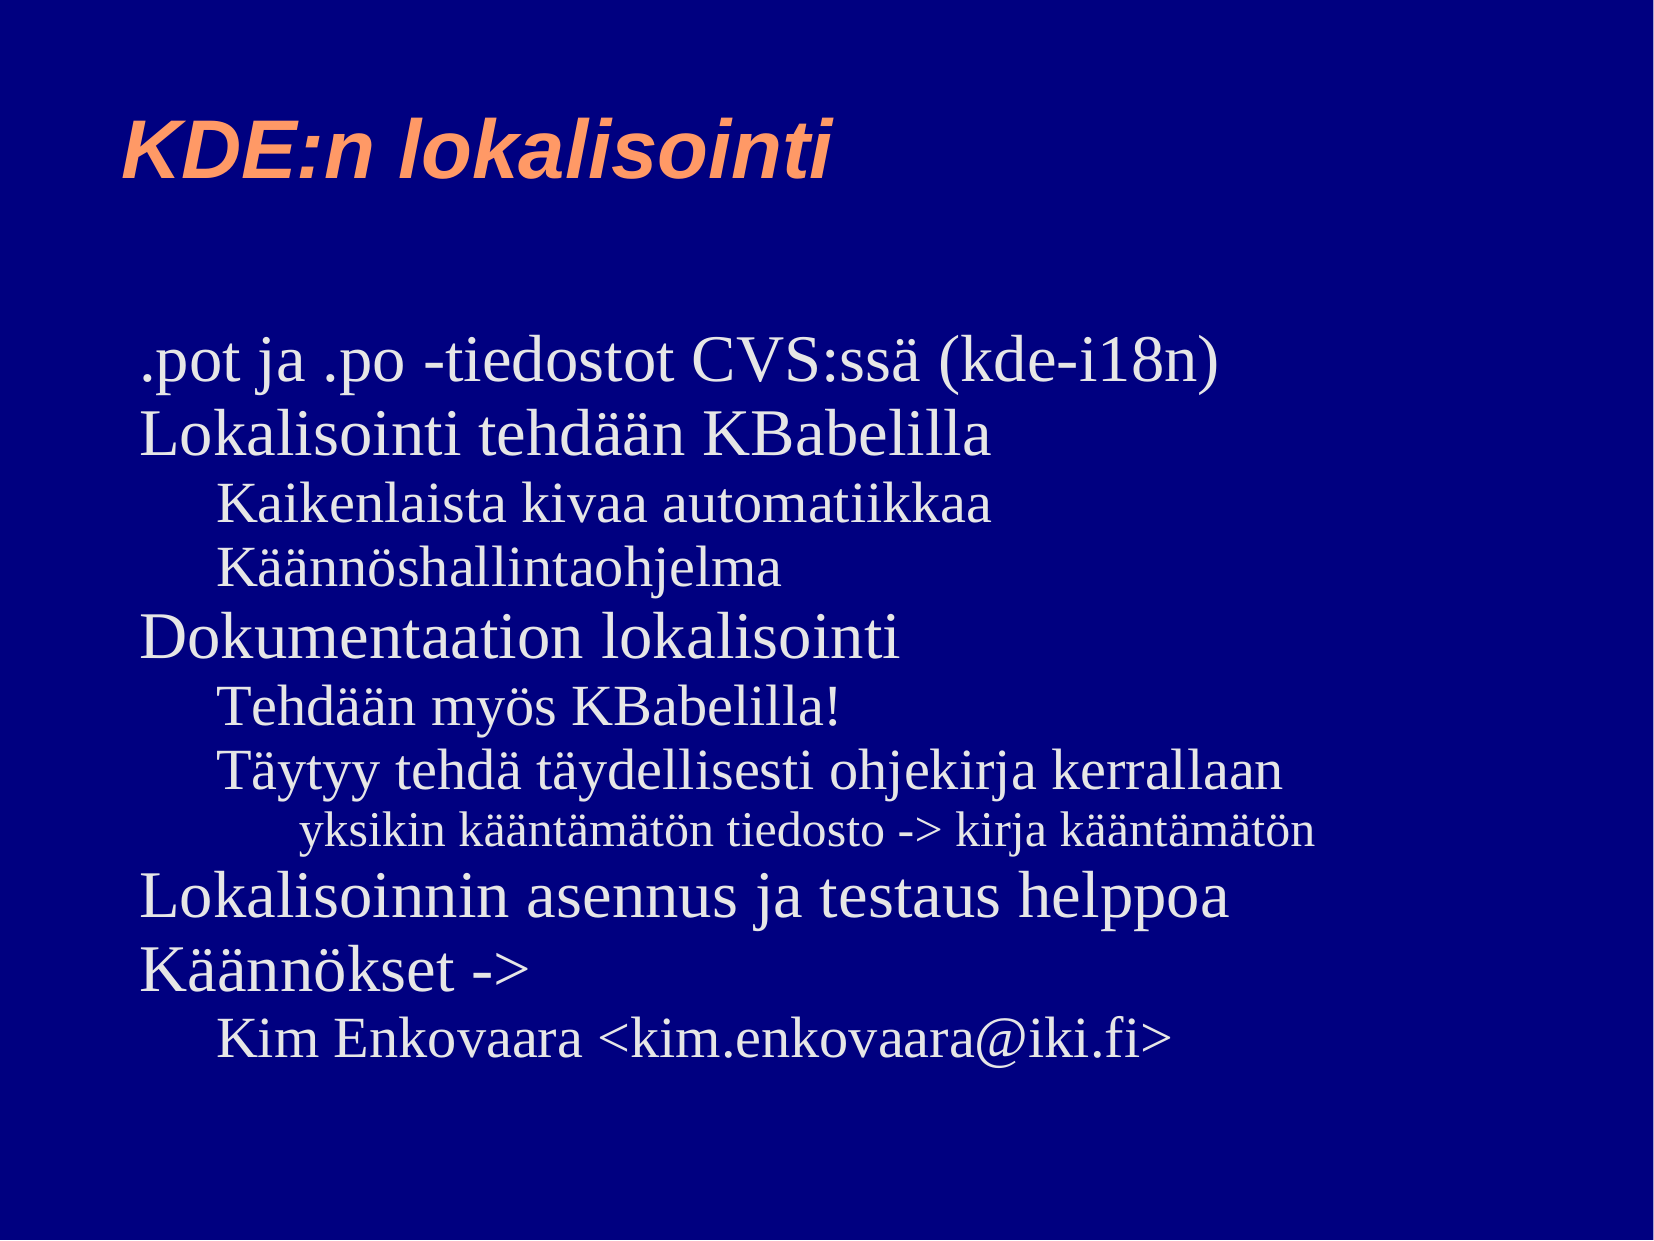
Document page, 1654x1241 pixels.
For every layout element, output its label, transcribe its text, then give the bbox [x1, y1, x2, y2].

text_box [121, 931, 1536, 997]
text_box [121, 1014, 1536, 1173]
title KDE:n lokalisointi [121, 46, 1534, 254]
text_box [121, 647, 1536, 918]
text_box [121, 419, 1536, 628]
text_box [119, 333, 1534, 406]
list .pot ja .po -tiedostot CVS:ssä (kde-i18n) Lokalisointi tehdään KBabelilla Kaikenlaista kivaa automatiikkaa Käännöshallintaohjelma Dokumentaation lokalisointi Tehdään myös KBabelilla! Täytyy tehdä täydellisesti ohjekirja kerrallaan yksikin kääntämätön tiedosto -> kirja kääntämätön Lokalisoinnin asennus ja testaus helppoa Käännökset -> Kim Enkovaara <kim.enkovaara@iki.fi> [121, 322, 1561, 1157]
